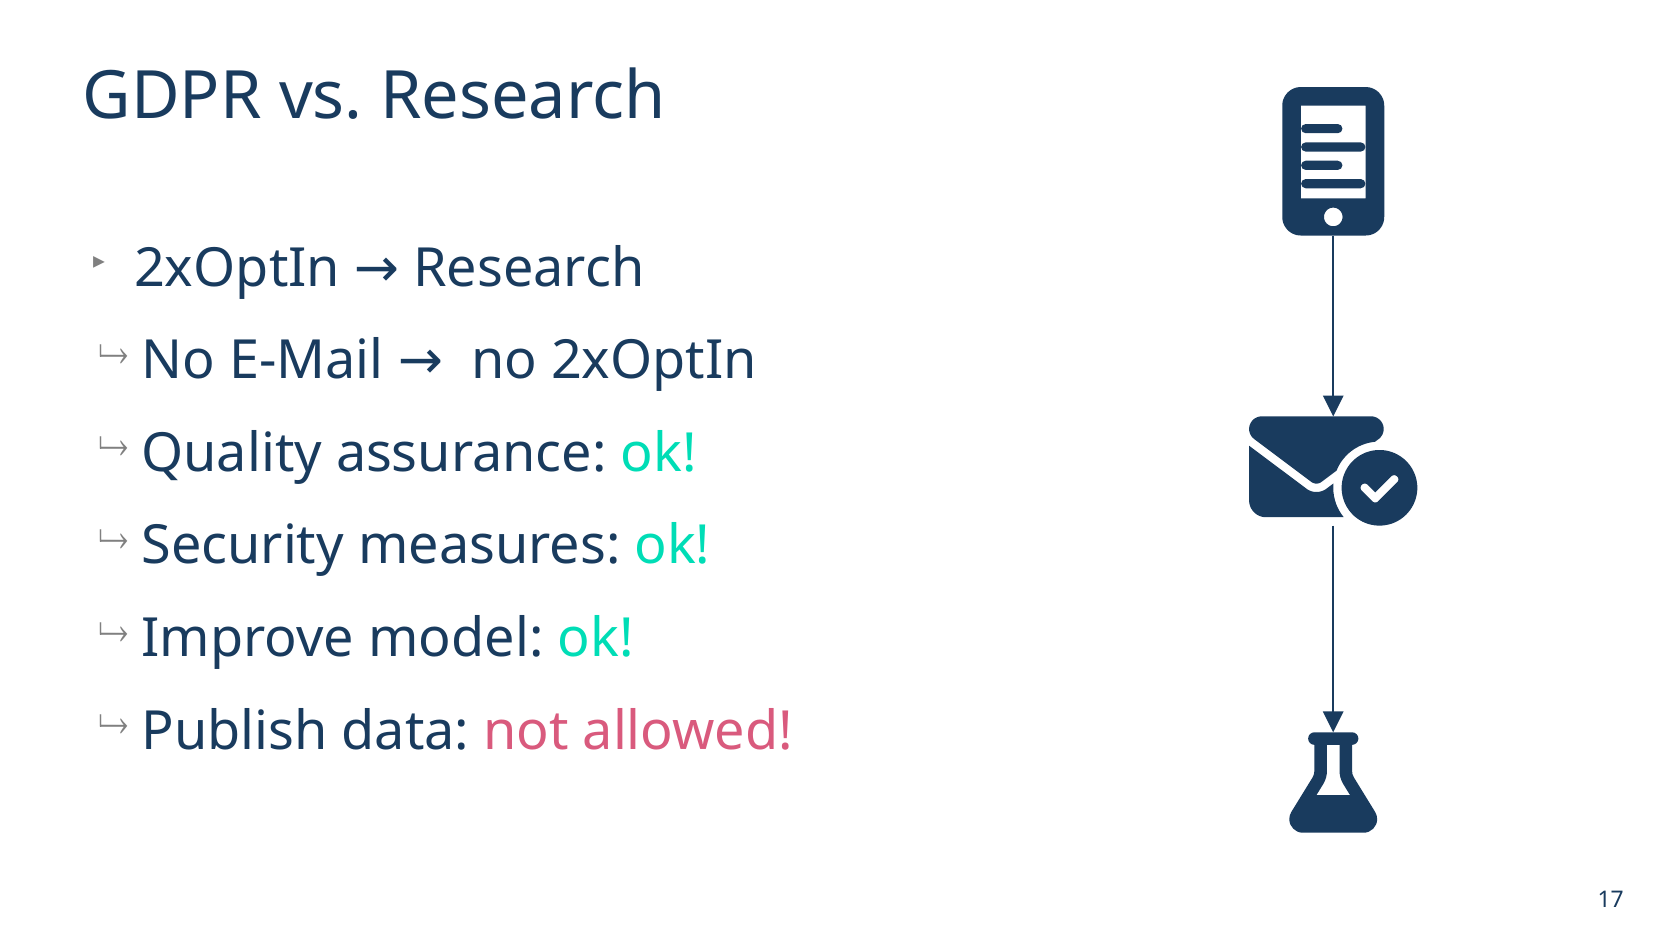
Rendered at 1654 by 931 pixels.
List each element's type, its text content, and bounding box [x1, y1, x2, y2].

text_box [1289, 732, 1378, 833]
text_box [1249, 445, 1344, 518]
title GDPR vs. Research [1301, 106, 1365, 144]
list 2xOptIn → Research No E-Mail → no 2xOptIn Quality assurance: ok! Security measures: ok! Improve model: ok! Publish data: not allowed! [76, 228, 1565, 768]
title GDPR vs. Research [82, 37, 1571, 148]
text_box [1249, 416, 1384, 484]
text_box [1341, 450, 1418, 526]
text_box [1282, 87, 1385, 236]
